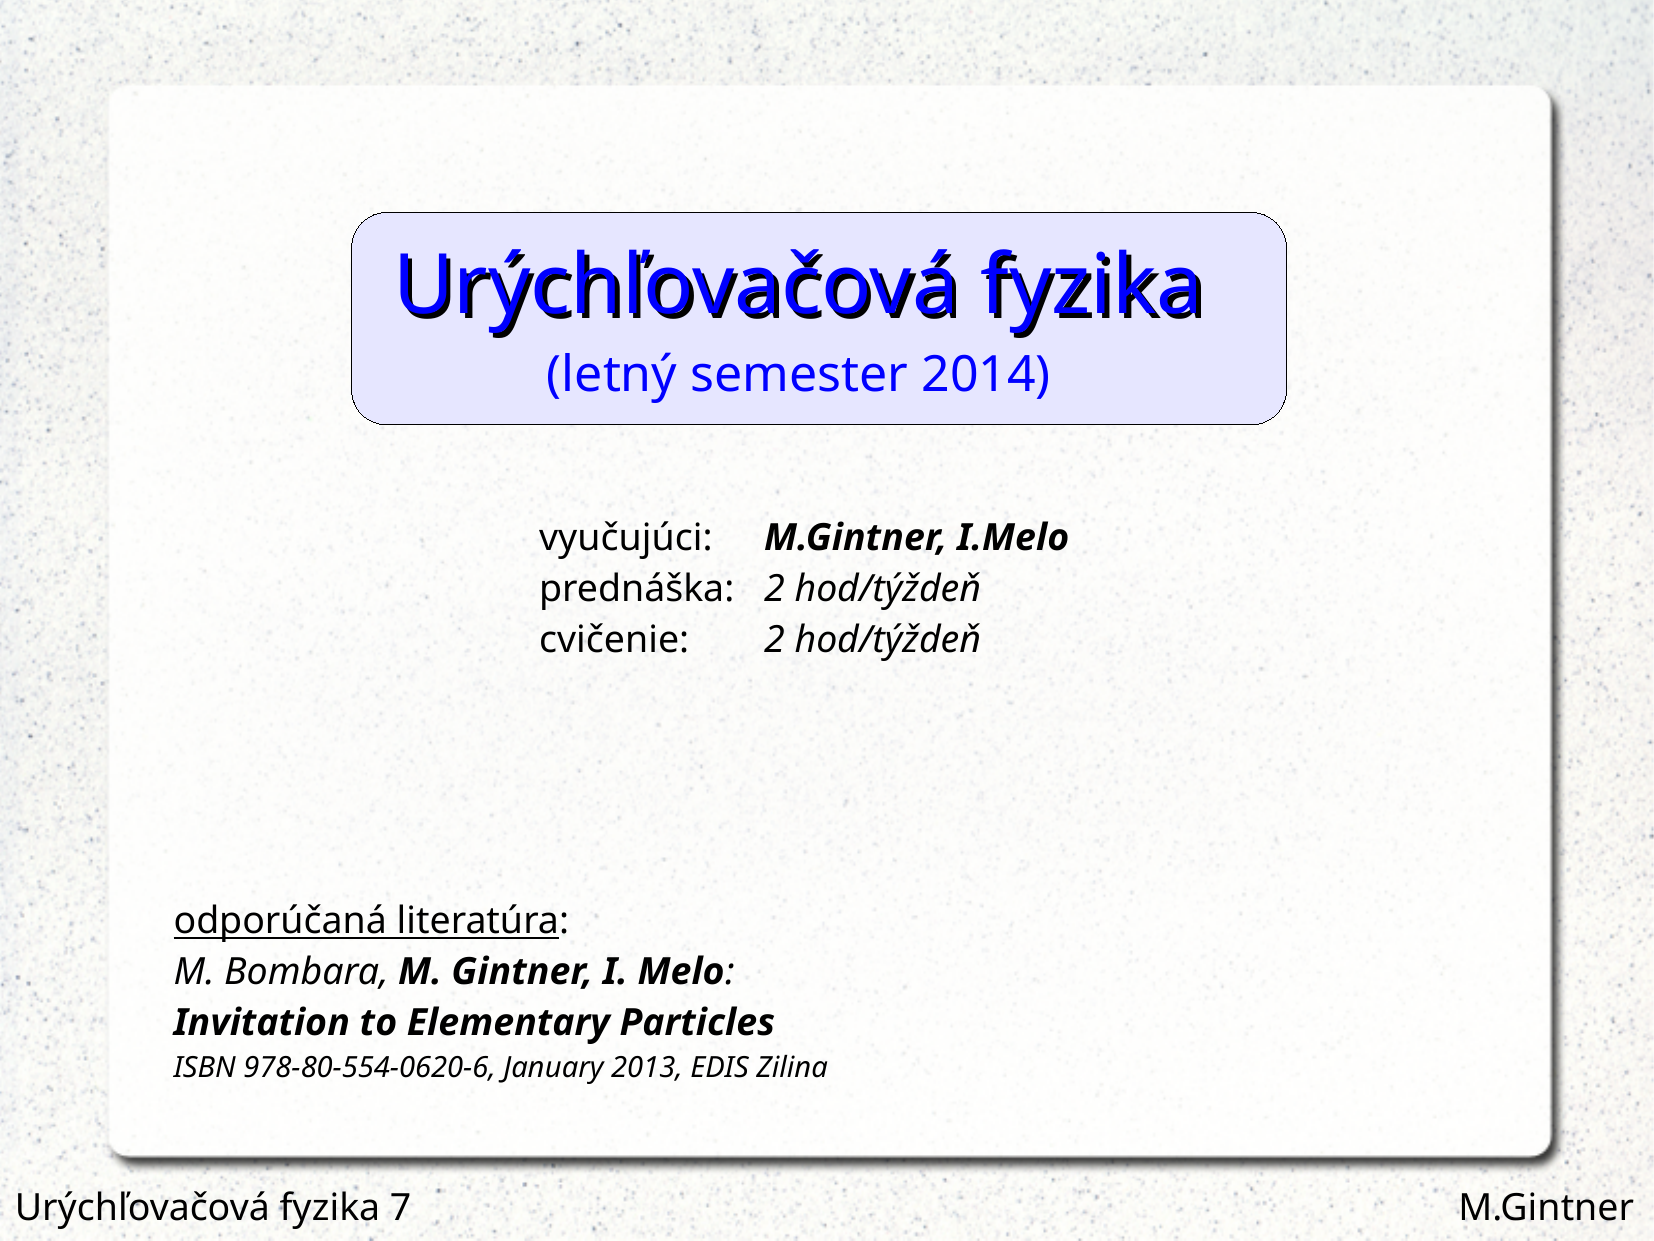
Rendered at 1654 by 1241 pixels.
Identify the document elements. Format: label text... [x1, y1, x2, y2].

picture [0, 0, 1654, 1241]
text_box [351, 212, 1287, 425]
text_box M.Gintner [1443, 1173, 1654, 1241]
text_box vyučujúci: M.Gintner, I.Melo prednáška: 2 hod/týždeň cvičenie: 2 hod/týždeň [524, 502, 1114, 728]
text_box Urýchľovačová fyzika (letný semester 2014) [378, 217, 1252, 419]
text_box Urýchľovačová fyzika 7 [0, 1173, 445, 1241]
text_box odporúčaná literatúra: M. Bombara, M. Gintner, I. Melo: Invitation to Elementary Particles ISBN 978-80-554-0620-6, January 2013, EDIS Zilina [158, 886, 933, 1100]
